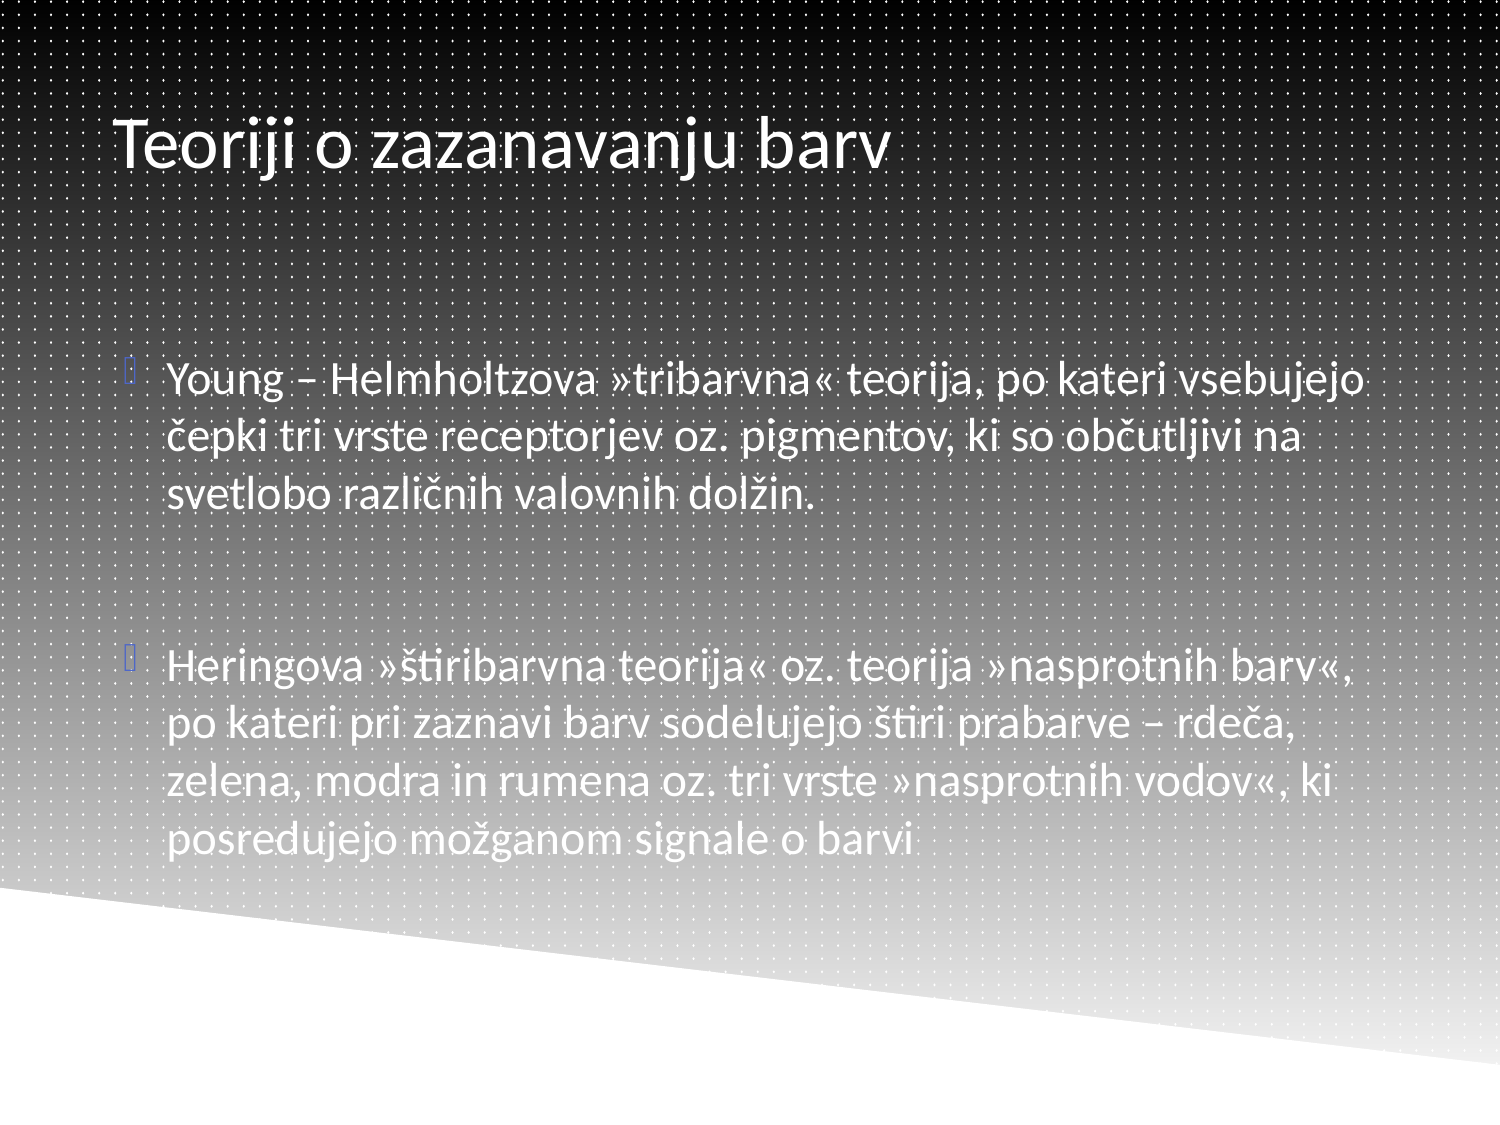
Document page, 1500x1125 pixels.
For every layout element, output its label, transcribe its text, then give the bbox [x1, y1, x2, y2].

list Young – Helmholtzova »tribarvna« teorija, po kateri vsebujejo čepki tri vrste receptorjev oz. pigmentov, ki so občutljivi na svetlobo različnih valovnih dolžin. Heringova »štiribarvna teorija« oz. teorija »nasprotnih barv«, po kateri pri zaznavi barv sodelujejo štiri prabarve – rdeča, zelena, modra in rumena oz. tri vrste »nasprotnih vodov«, ki posredujejo možganom signale o barvi [112, 262, 1388, 875]
title Teoriji o zazanavanju barv [112, 45, 1388, 233]
